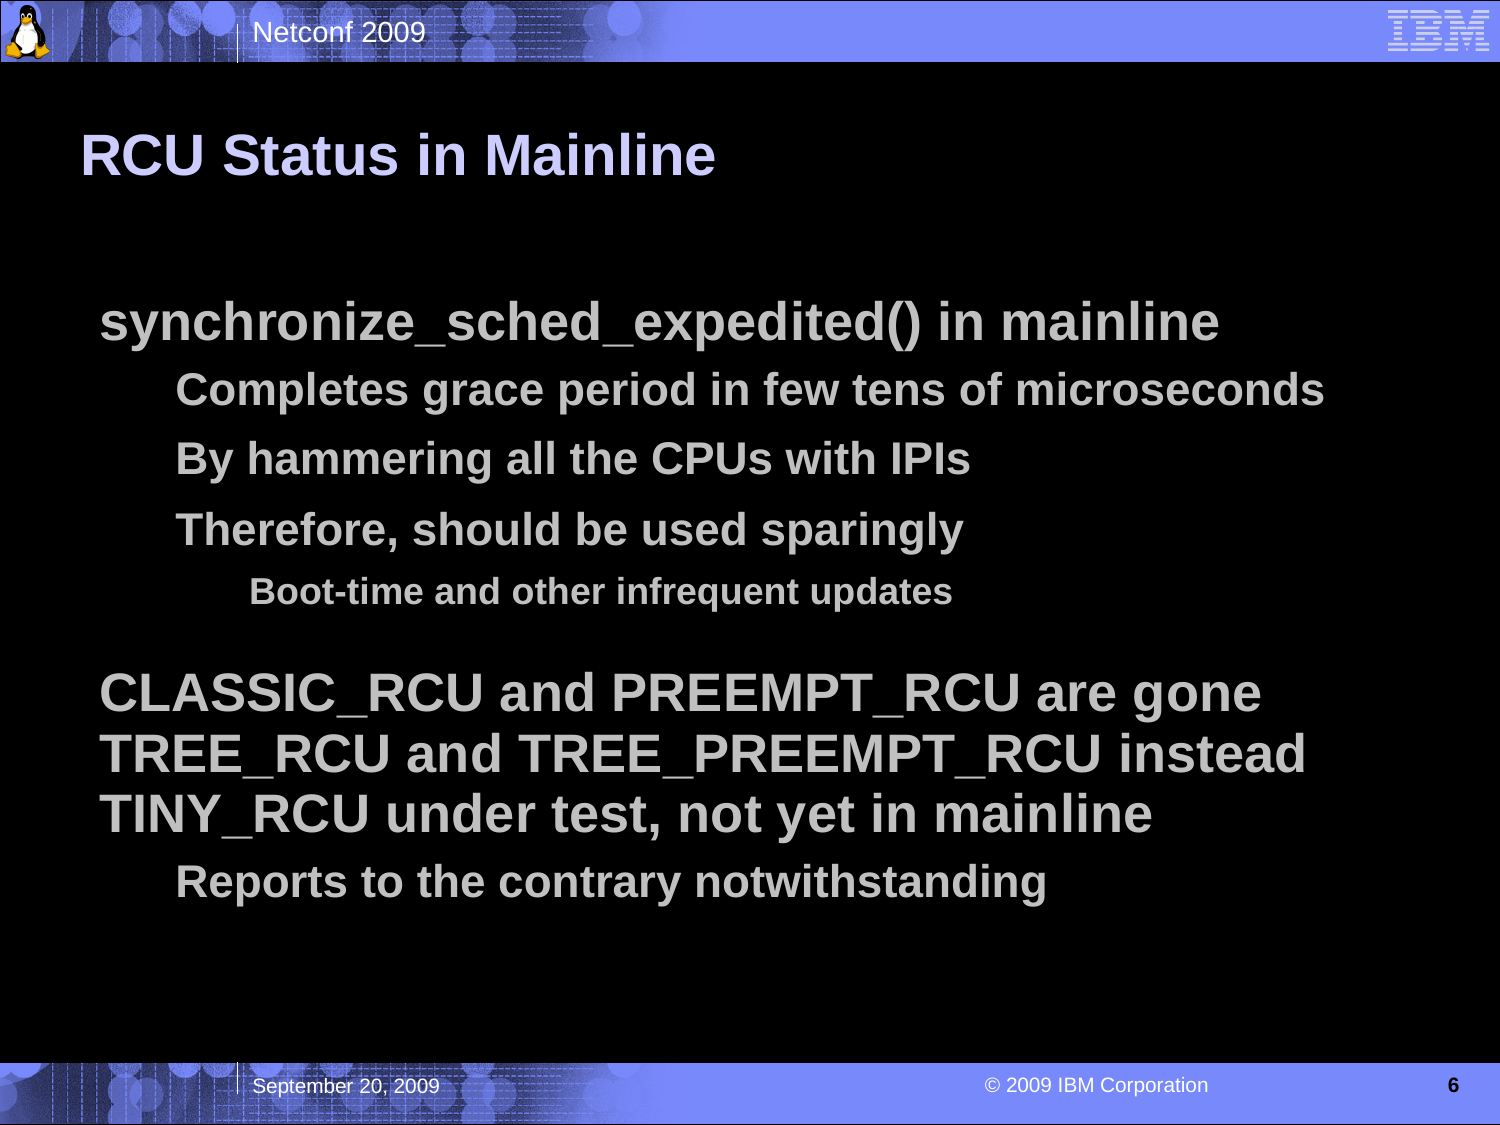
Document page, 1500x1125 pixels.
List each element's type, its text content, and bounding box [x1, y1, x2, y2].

list synchronize_sched_expedited() in mainline Completes grace period in few tens of microseconds By hammering all the CPUs with IPIs Therefore, should be used sparingly Boot-time and other infrequent updates CLASSIC_RCU and PREEMPT_RCU are gone TREE_RCU and TREE_PREEMPT_RCU instead TINY_RCU under test, not yet in mainline Reports to the contrary notwithstanding [99, 291, 1389, 1022]
picture [0, 1063, 1500, 1124]
picture [1, 1, 1500, 62]
title RCU Status in Mainline [79, 116, 1433, 199]
